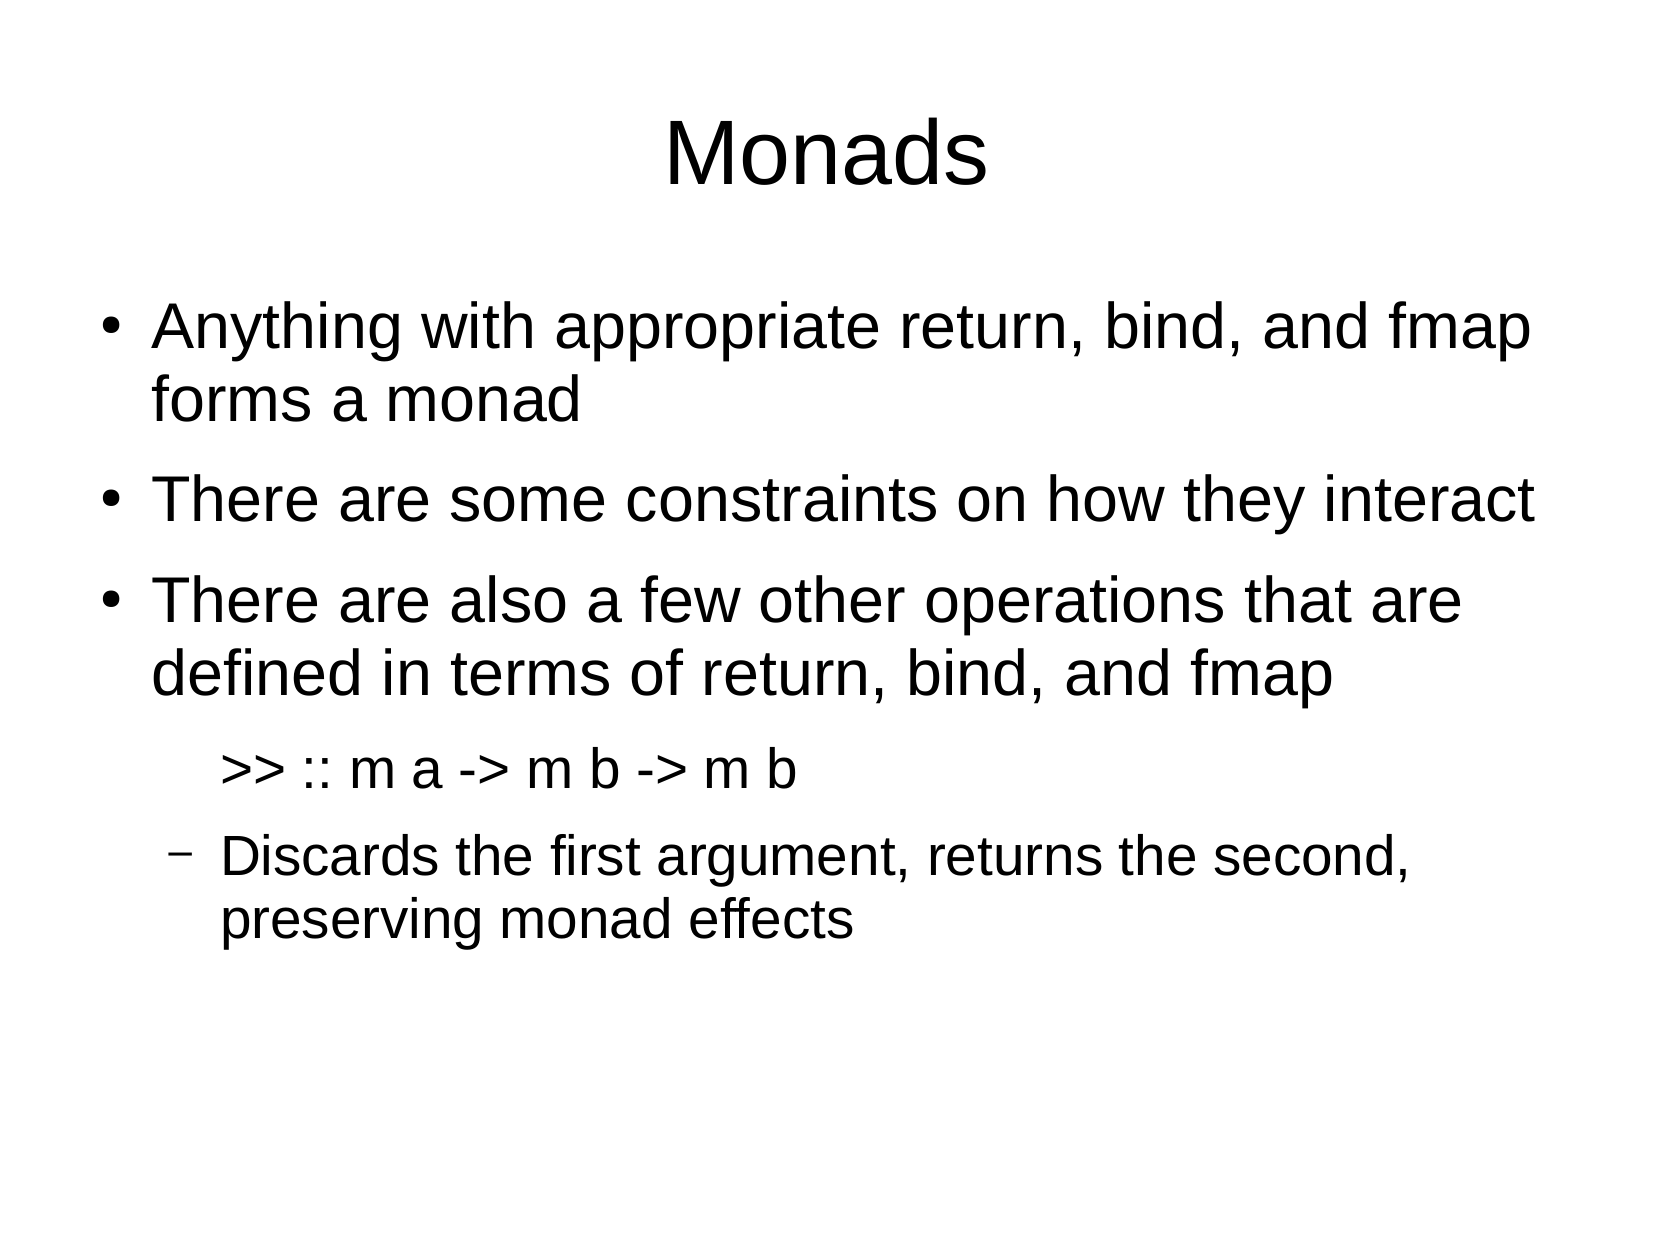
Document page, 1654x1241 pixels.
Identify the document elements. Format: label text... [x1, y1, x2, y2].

list Anything with appropriate return, bind, and fmap forms a monad There are some constraints on how they interact There are also a few other operations that are defined in terms of return, bind, and fmap >> :: m a -> m b -> m b Discards the first argument, returns the second, preserving monad effects [82, 290, 1571, 1010]
title Monads [82, 49, 1571, 257]
